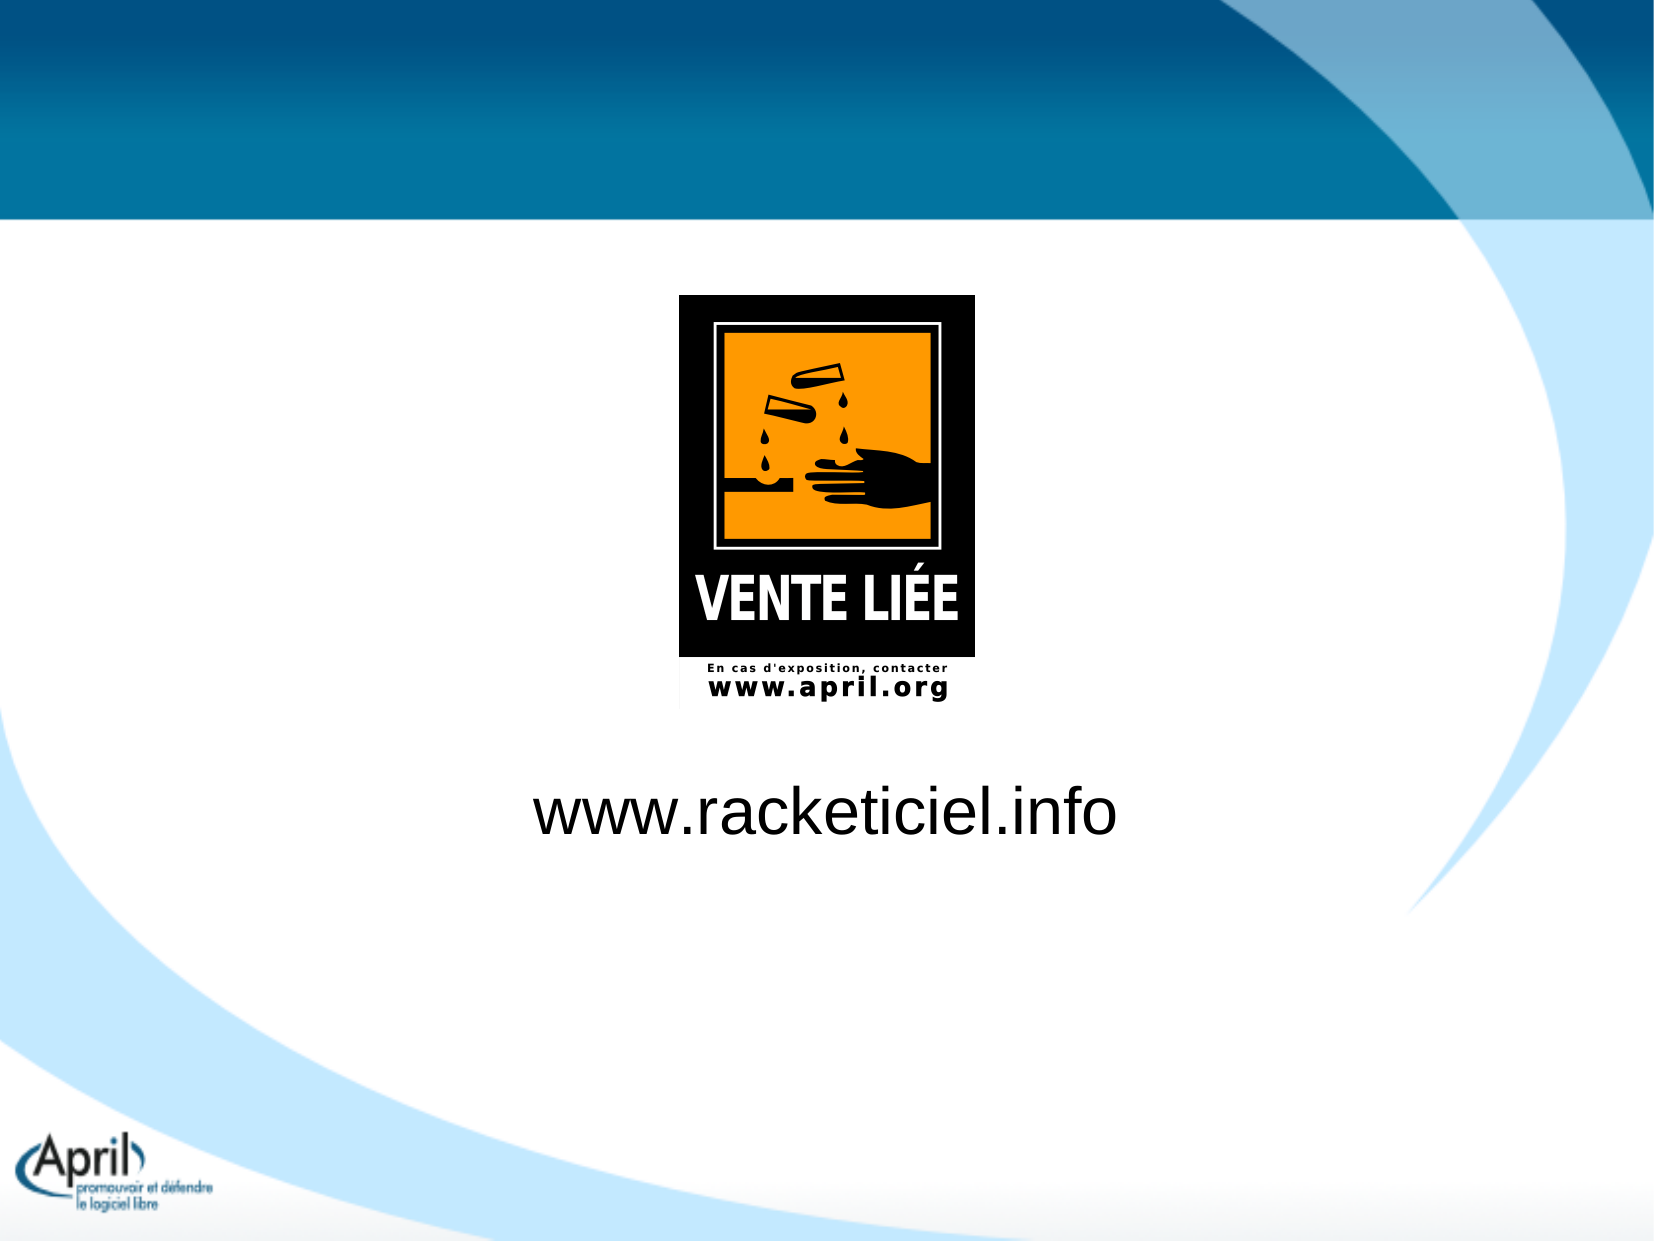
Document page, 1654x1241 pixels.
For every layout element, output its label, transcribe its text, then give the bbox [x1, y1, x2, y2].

subtitle www.racketiciel.info [82, 290, 1571, 1109]
picture [0, 0, 1654, 1241]
